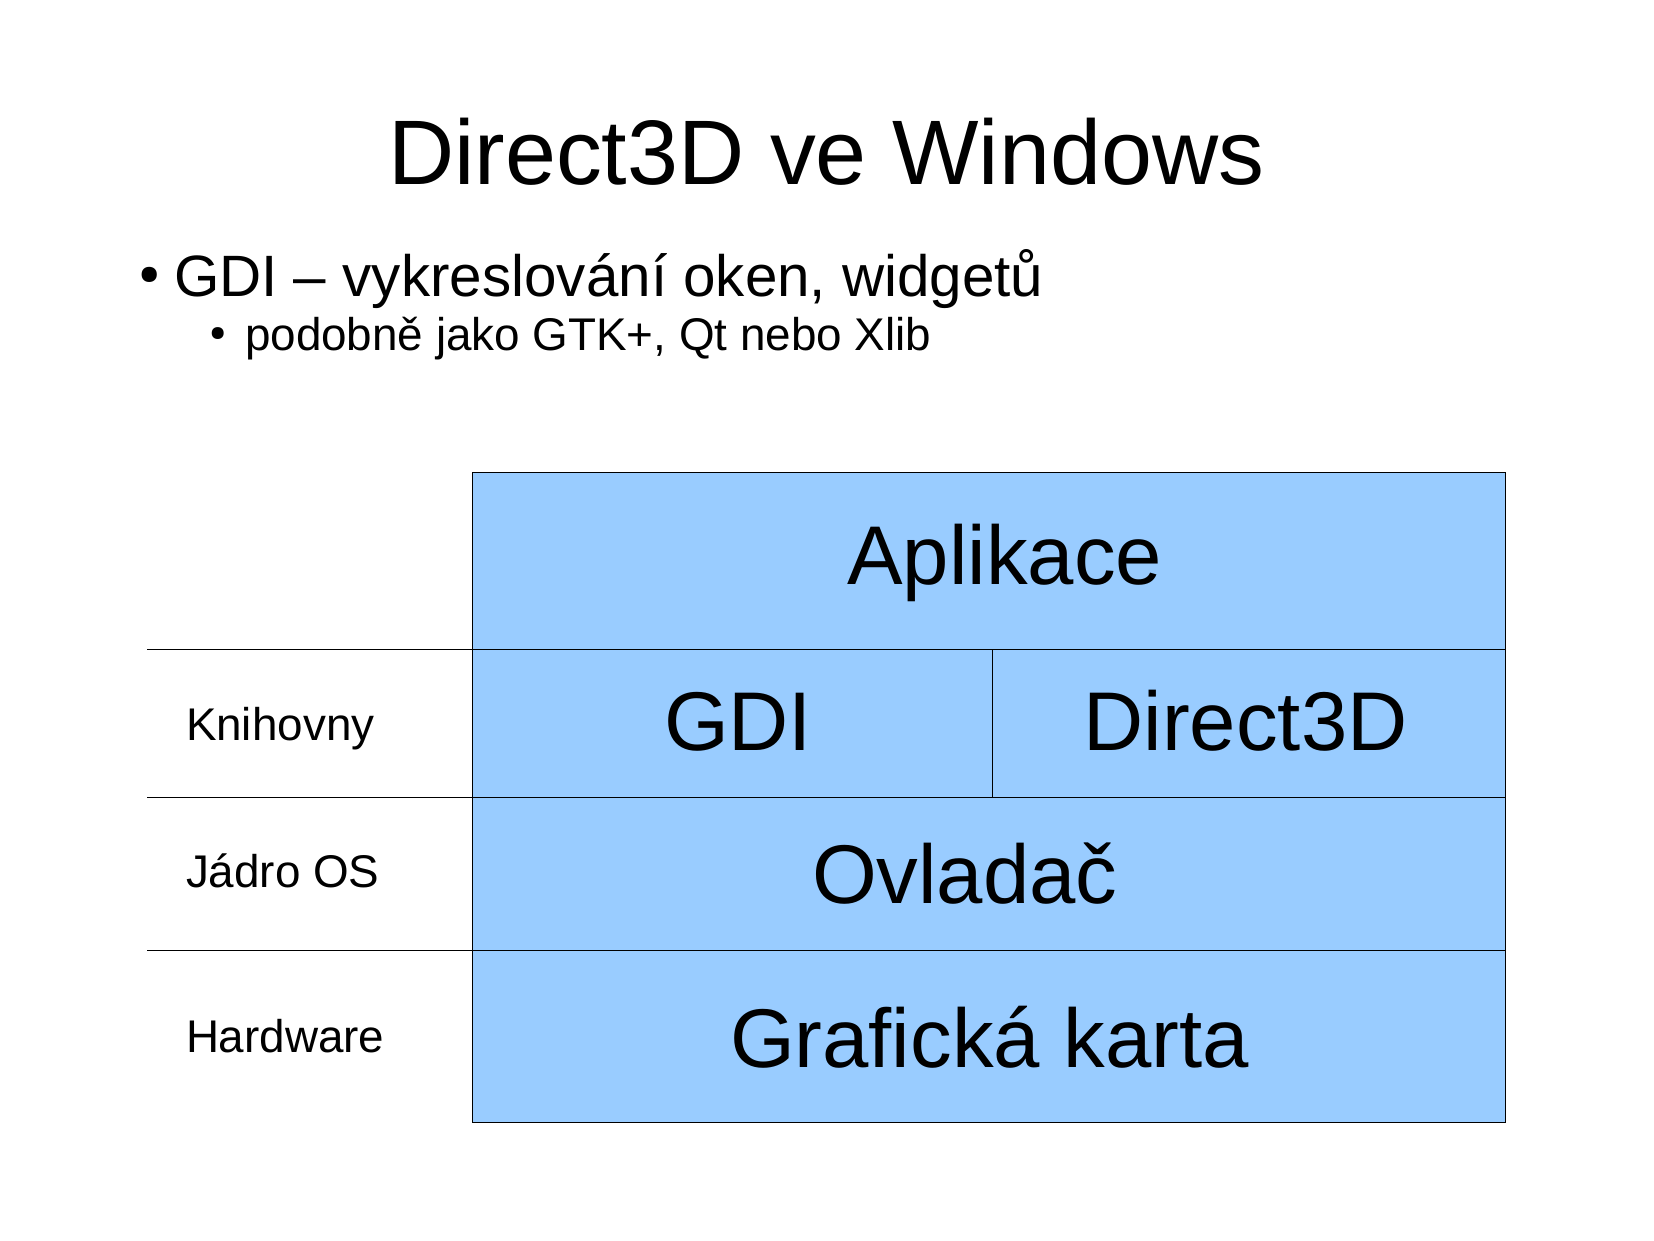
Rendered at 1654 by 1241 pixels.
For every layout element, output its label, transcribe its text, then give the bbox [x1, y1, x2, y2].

text_box Jádro OS [171, 838, 408, 905]
text_box Ovladač [797, 820, 1133, 929]
text_box [472, 951, 1506, 1123]
text_box Hardware [171, 1003, 408, 1070]
title Direct3D ve Windows [82, 56, 1571, 250]
text_box [472, 472, 1506, 649]
text_box Knihovny [171, 691, 408, 757]
text_box [472, 650, 992, 797]
text_box GDI – vykreslování oken, widgetů podobně jako GTK+, Qt nebo Xlib [88, 236, 1447, 367]
text_box [993, 650, 1506, 797]
text_box GDI [649, 667, 828, 776]
text_box Aplikace [832, 502, 1178, 611]
text_box Direct3D [1068, 667, 1423, 776]
text_box Grafická karta [715, 984, 1264, 1093]
text_box [472, 798, 1506, 950]
